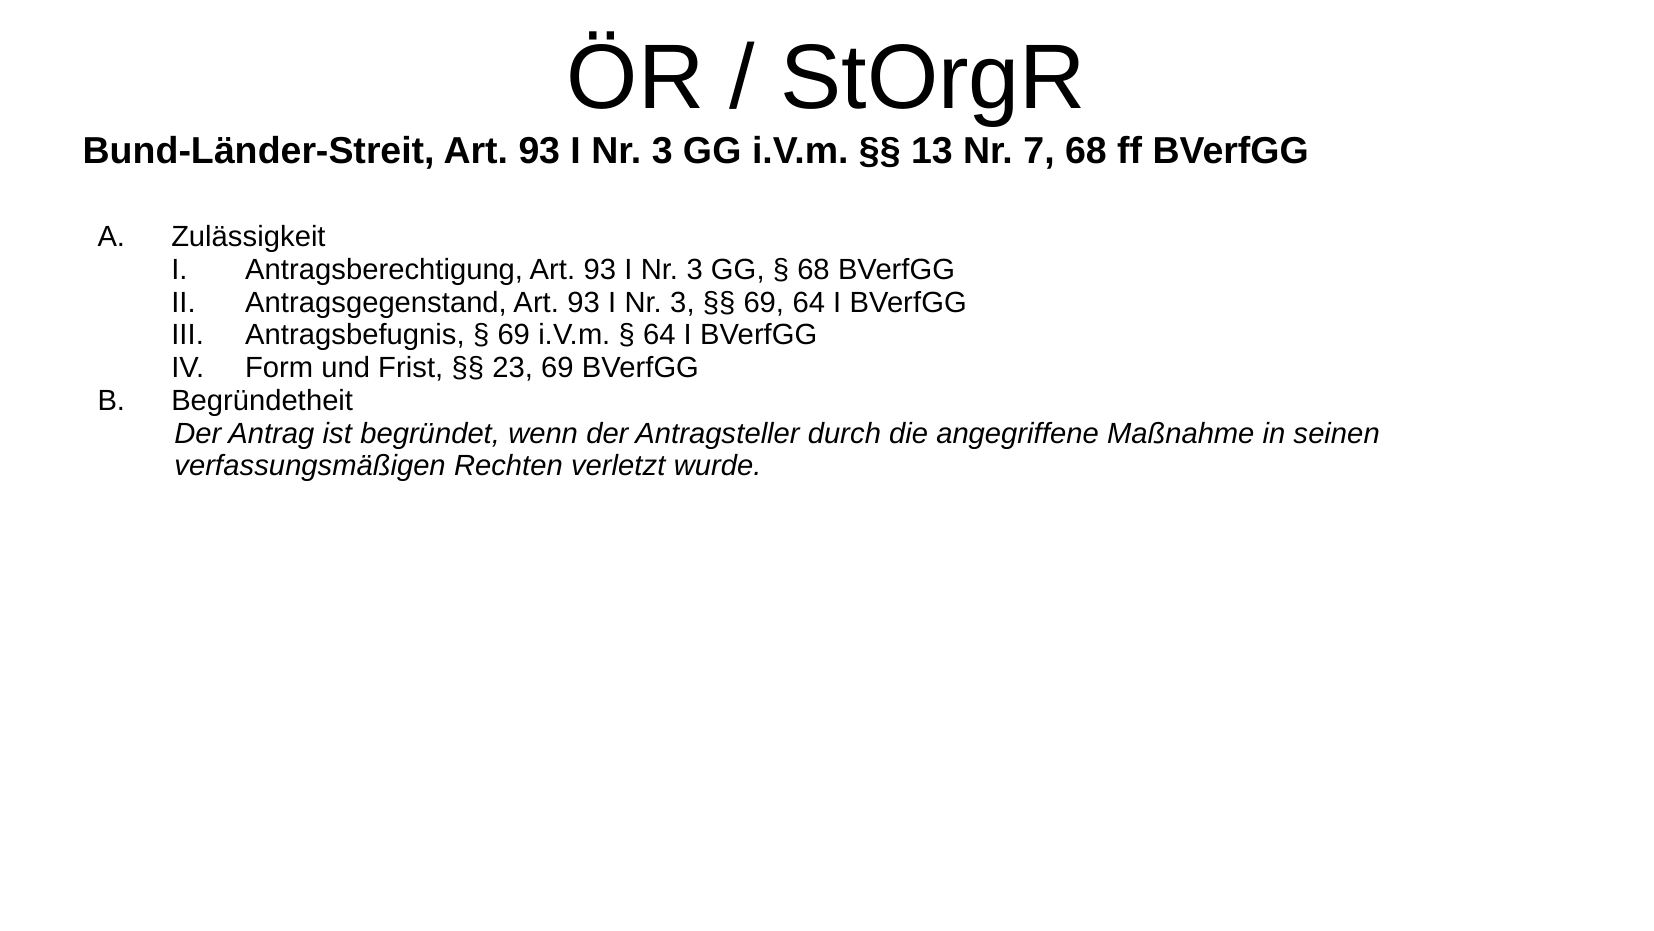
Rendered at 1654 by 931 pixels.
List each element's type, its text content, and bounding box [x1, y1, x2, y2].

title ÖR / StOrgR [82, 23, 1571, 129]
list Bund-Länder-Streit, Art. 93 I Nr. 3 GG i.V.m. §§ 13 Nr. 7, 68 ff BVerfGG [82, 129, 1571, 212]
text_box A. Zulässigkeit I. Antragsberechtigung, Art. 93 I Nr. 3 GG, § 68 BVerfGG II. Antragsgegenstand, Art. 93 I Nr. 3, §§ 69, 64 I BVerfGG III. Antragsbefugnis, § 69 i.V.m. § 64 I BVerfGG IV. Form und Frist, §§ 23, 69 BVerfGG B. Begründetheit Der Antrag ist begründet, wenn der Antragsteller durch die angegriffene Maßnahme in seinen verfassungsmäßigen Rechten verletzt wurde. [82, 212, 1571, 839]
